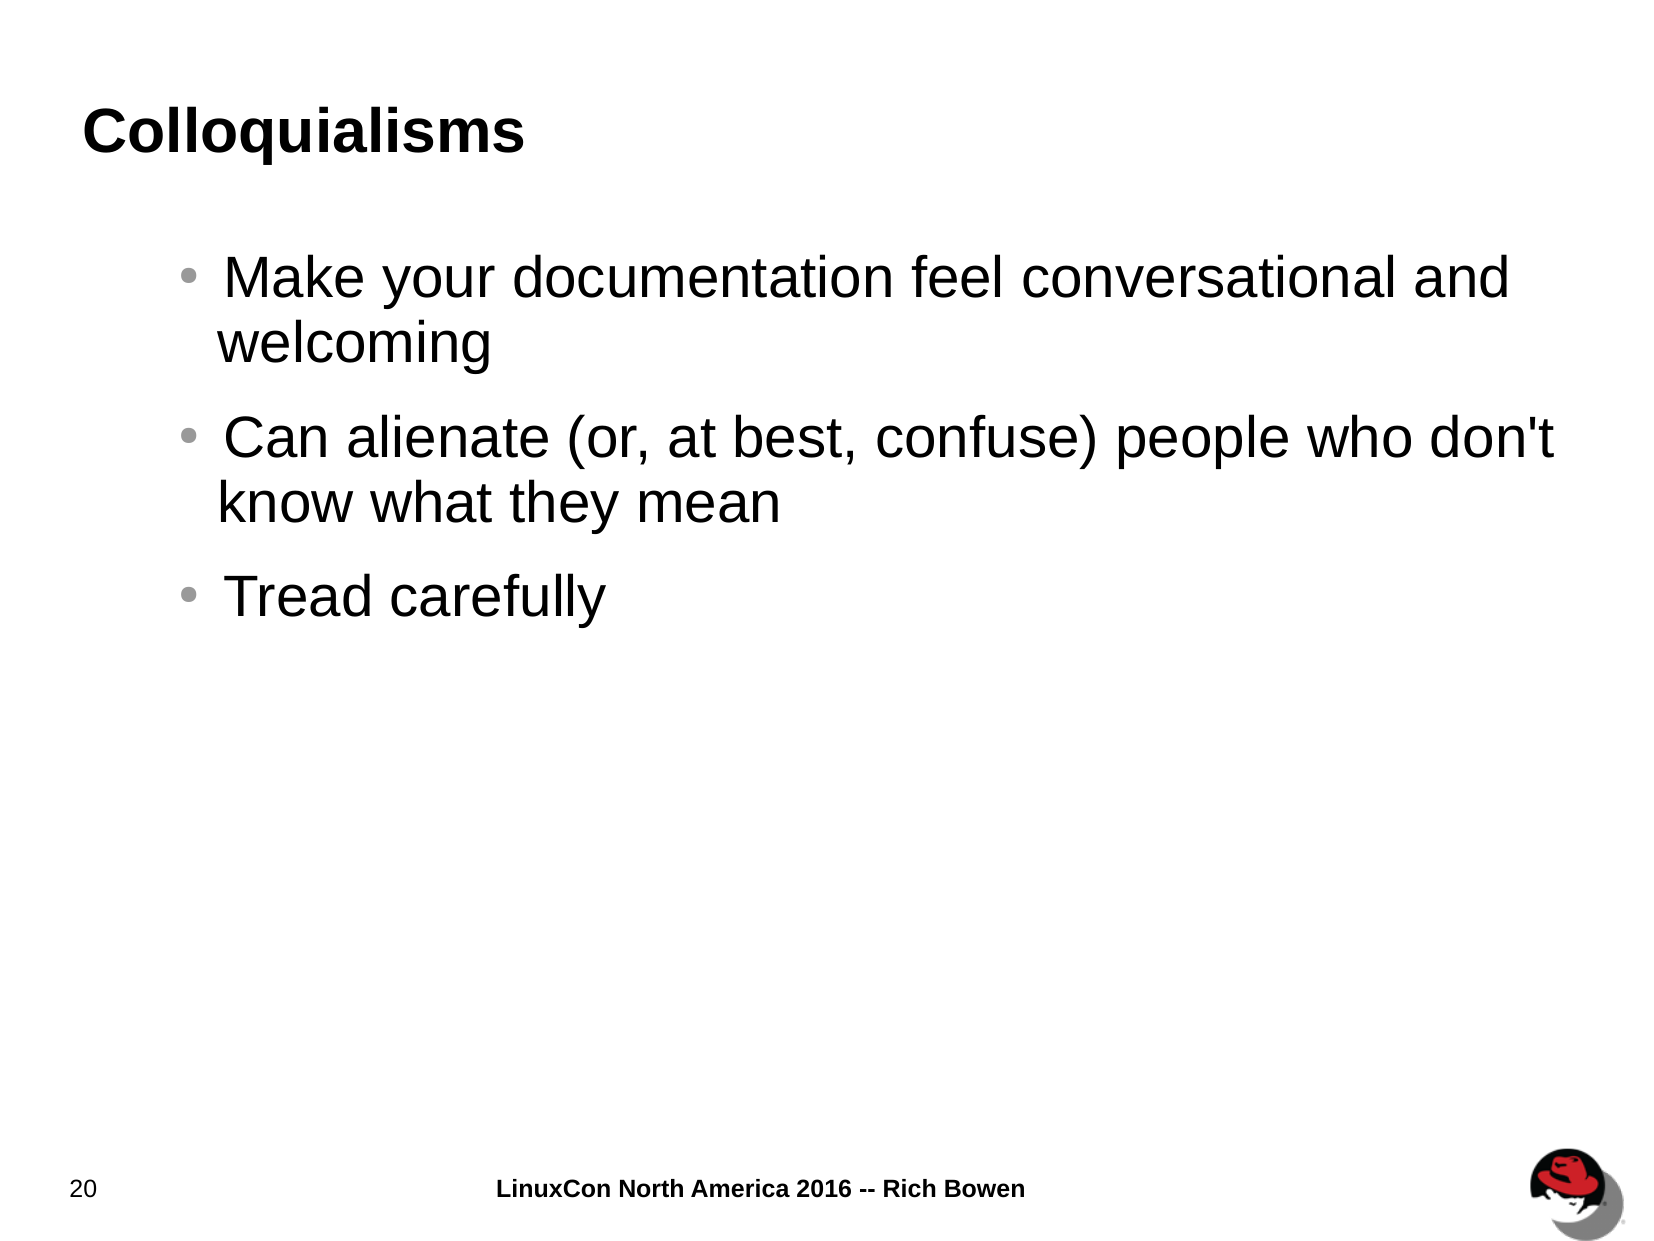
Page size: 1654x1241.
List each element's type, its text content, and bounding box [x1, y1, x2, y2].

picture [1529, 1146, 1613, 1224]
list Make your documentation feel conversational and welcoming Can alienate (or, at best, confuse) people who don't know what they mean Tread carefully [86, 244, 1576, 1039]
title Colloquialisms [82, 37, 1571, 226]
